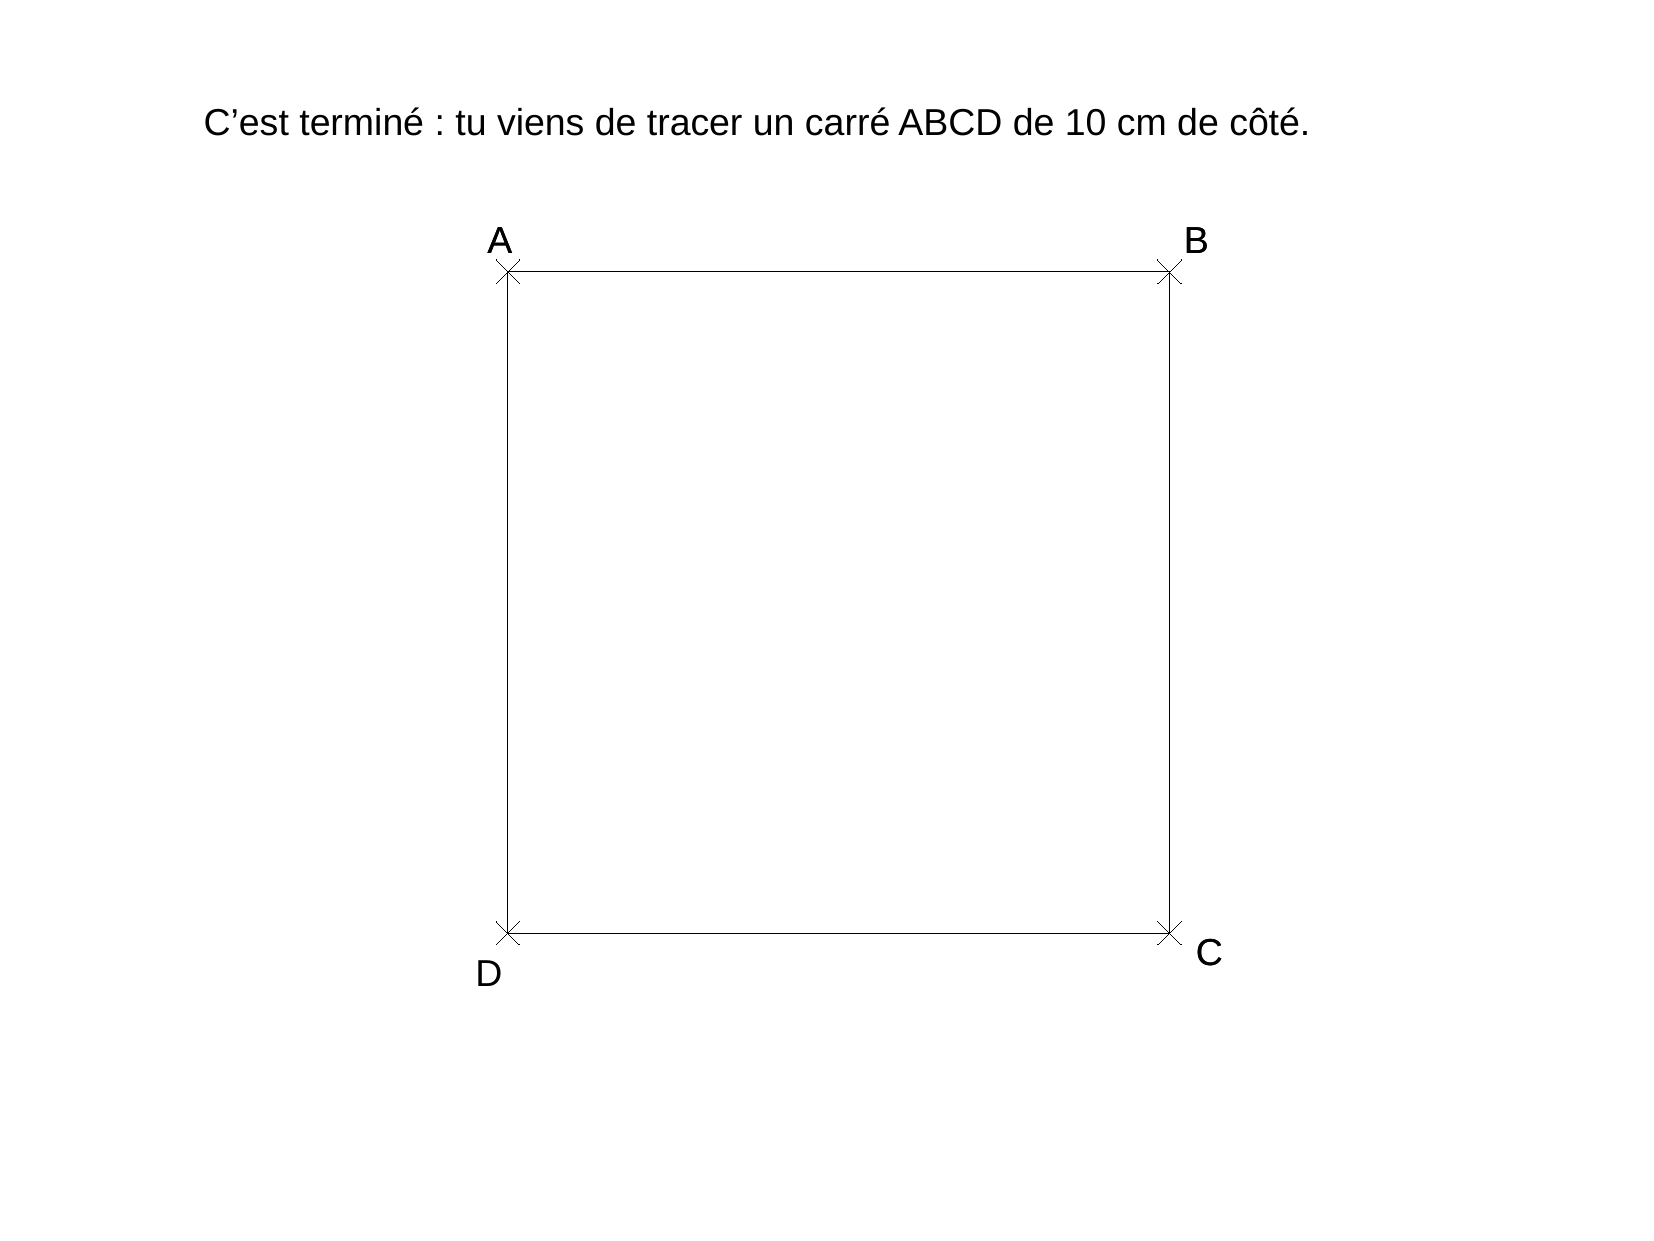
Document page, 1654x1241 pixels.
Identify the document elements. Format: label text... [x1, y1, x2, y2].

text_box B [1169, 212, 1217, 270]
text_box A [472, 212, 520, 270]
text_box D [460, 944, 508, 1002]
text_box C [1181, 923, 1241, 981]
text_box C’est terminé : tu viens de tracer un carré ABCD de 10 cm de côté. [188, 94, 1571, 152]
